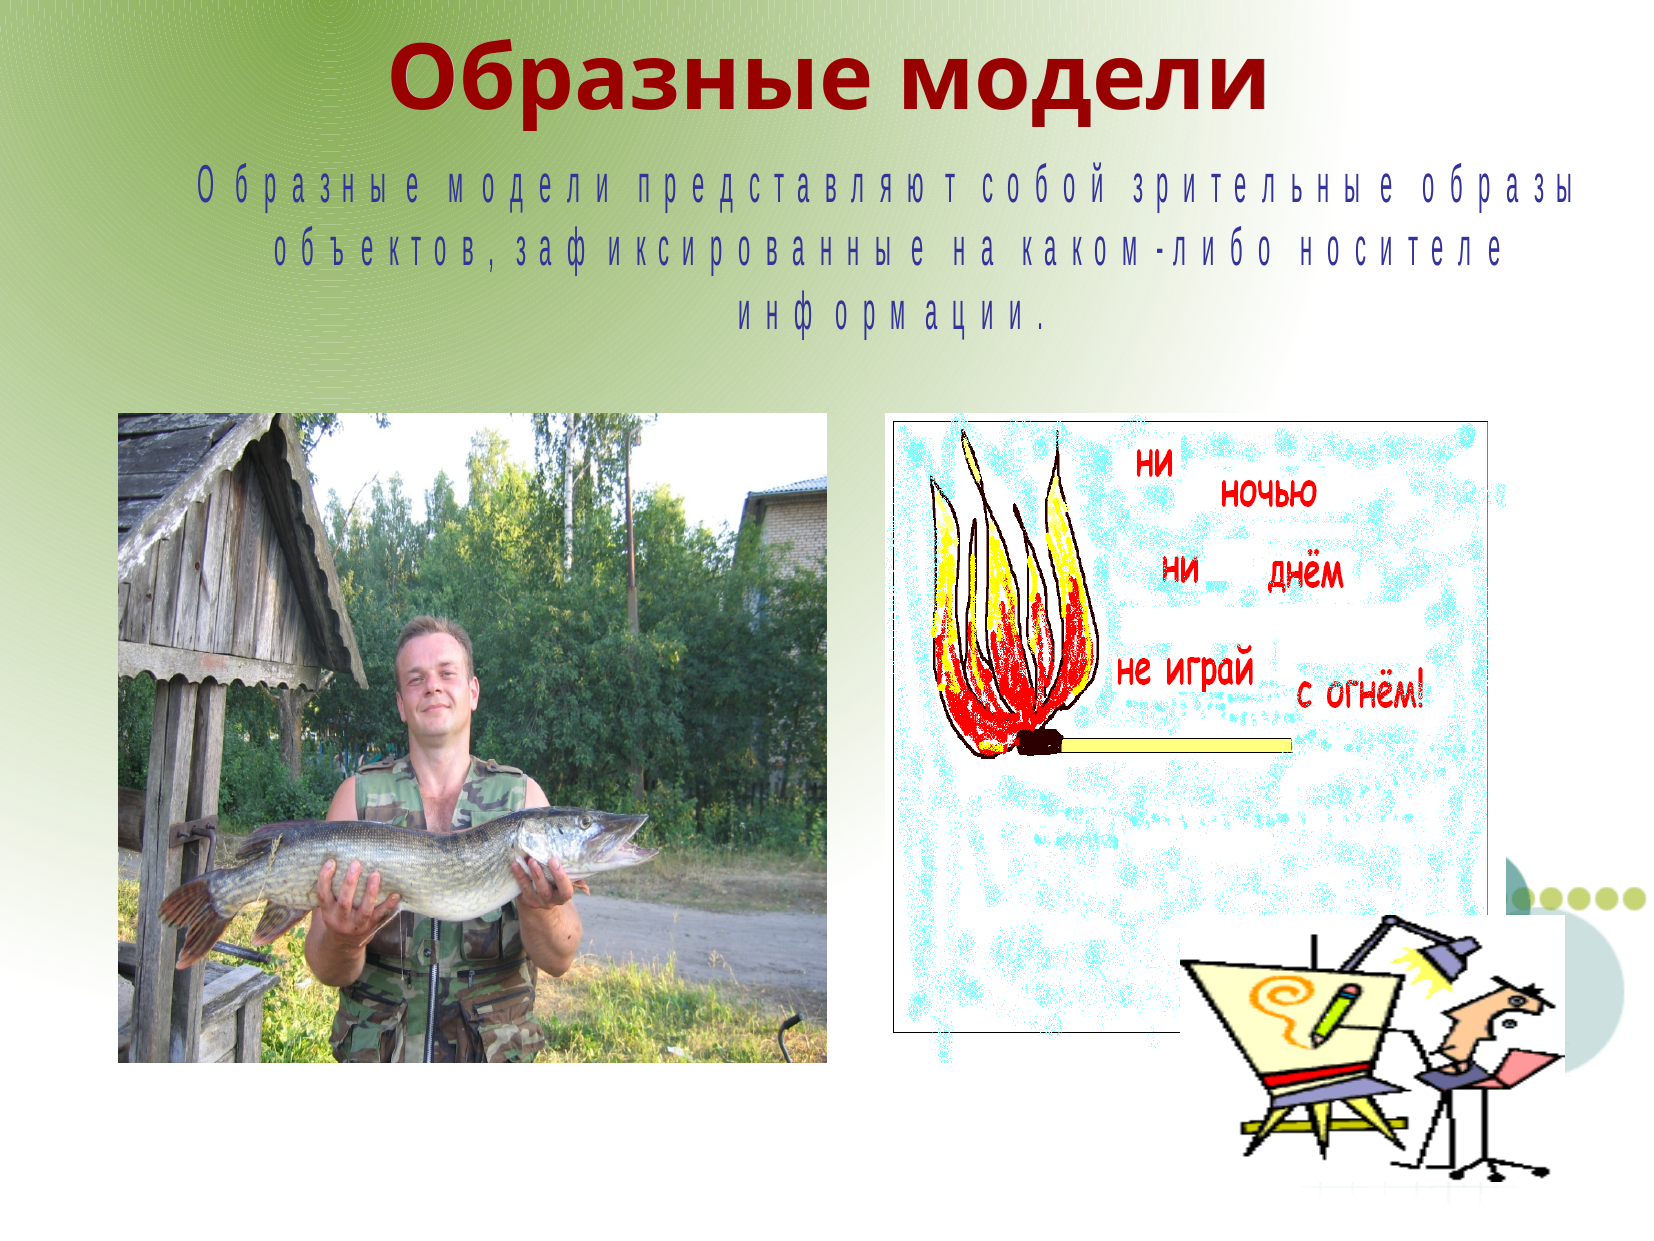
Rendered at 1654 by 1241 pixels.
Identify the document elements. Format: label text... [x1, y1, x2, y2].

picture [118, 150, 1654, 1211]
title Образные модели [123, 0, 1536, 178]
chart [1506, 417, 1535, 915]
chart [845, 417, 1180, 1127]
